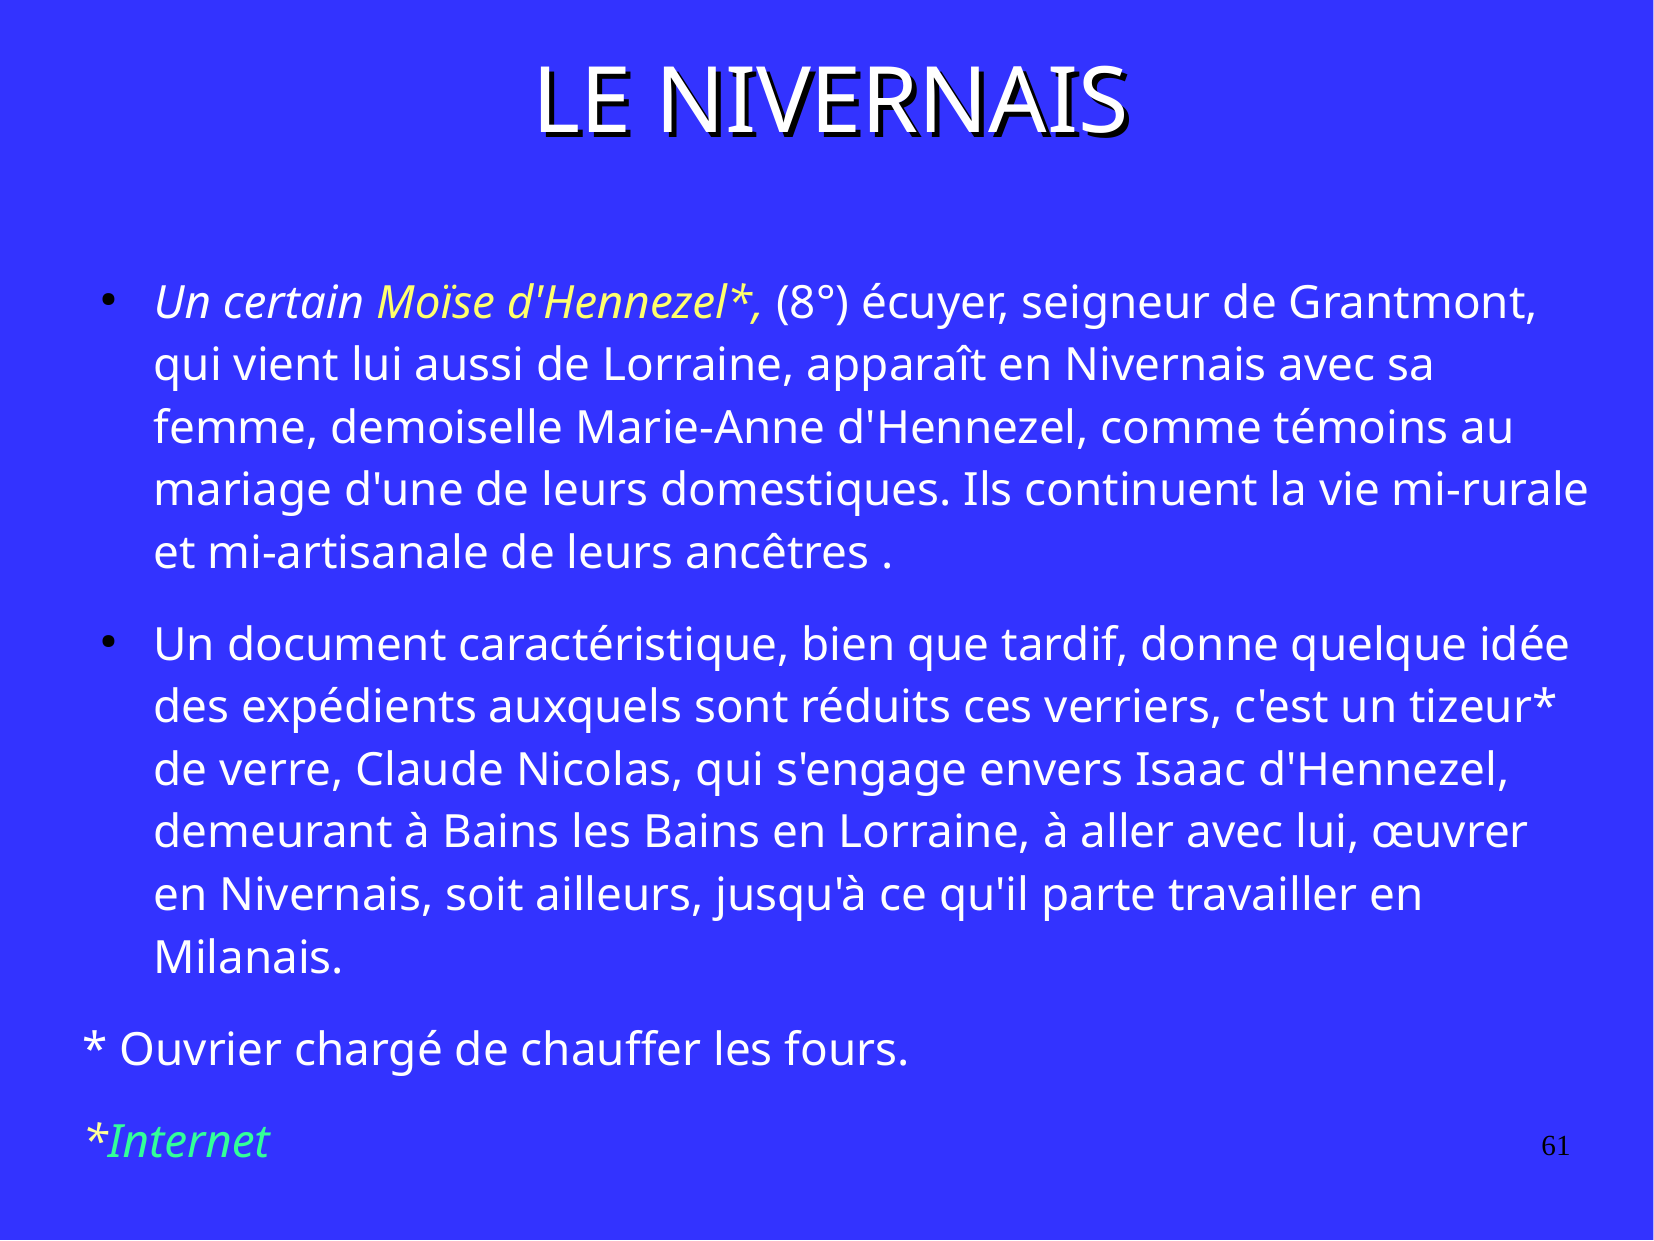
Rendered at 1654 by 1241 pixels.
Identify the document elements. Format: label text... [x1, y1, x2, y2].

list Un certain Moïse d'Hennezel*, (8°) écuyer, seigneur de Grantmont, qui vient lui aussi de Lorraine, apparaît en Nivernais avec sa femme, demoiselle Marie-Anne d'Hennezel, comme témoins au mariage d'une de leurs domestiques. Ils continuent la vie mi-rurale et mi-artisanale de leurs ancêtres . Un document caractéristique, bien que tardif, donne quelque idée des expédients auxquels sont réduits ces verriers, c'est un tizeur* de verre, Claude Nicolas, qui s'engage envers Isaac d'Hennezel, demeurant à Bains les Bains en Lorraine, à aller avec lui, œuvrer en Nivernais, soit ailleurs, jusqu'à ce qu'il parte travailler en Milanais. * Ouvrier chargé de chauffer les fours. *Internet [82, 177, 1607, 1241]
title LE NIVERNAIS [86, 34, 1576, 160]
